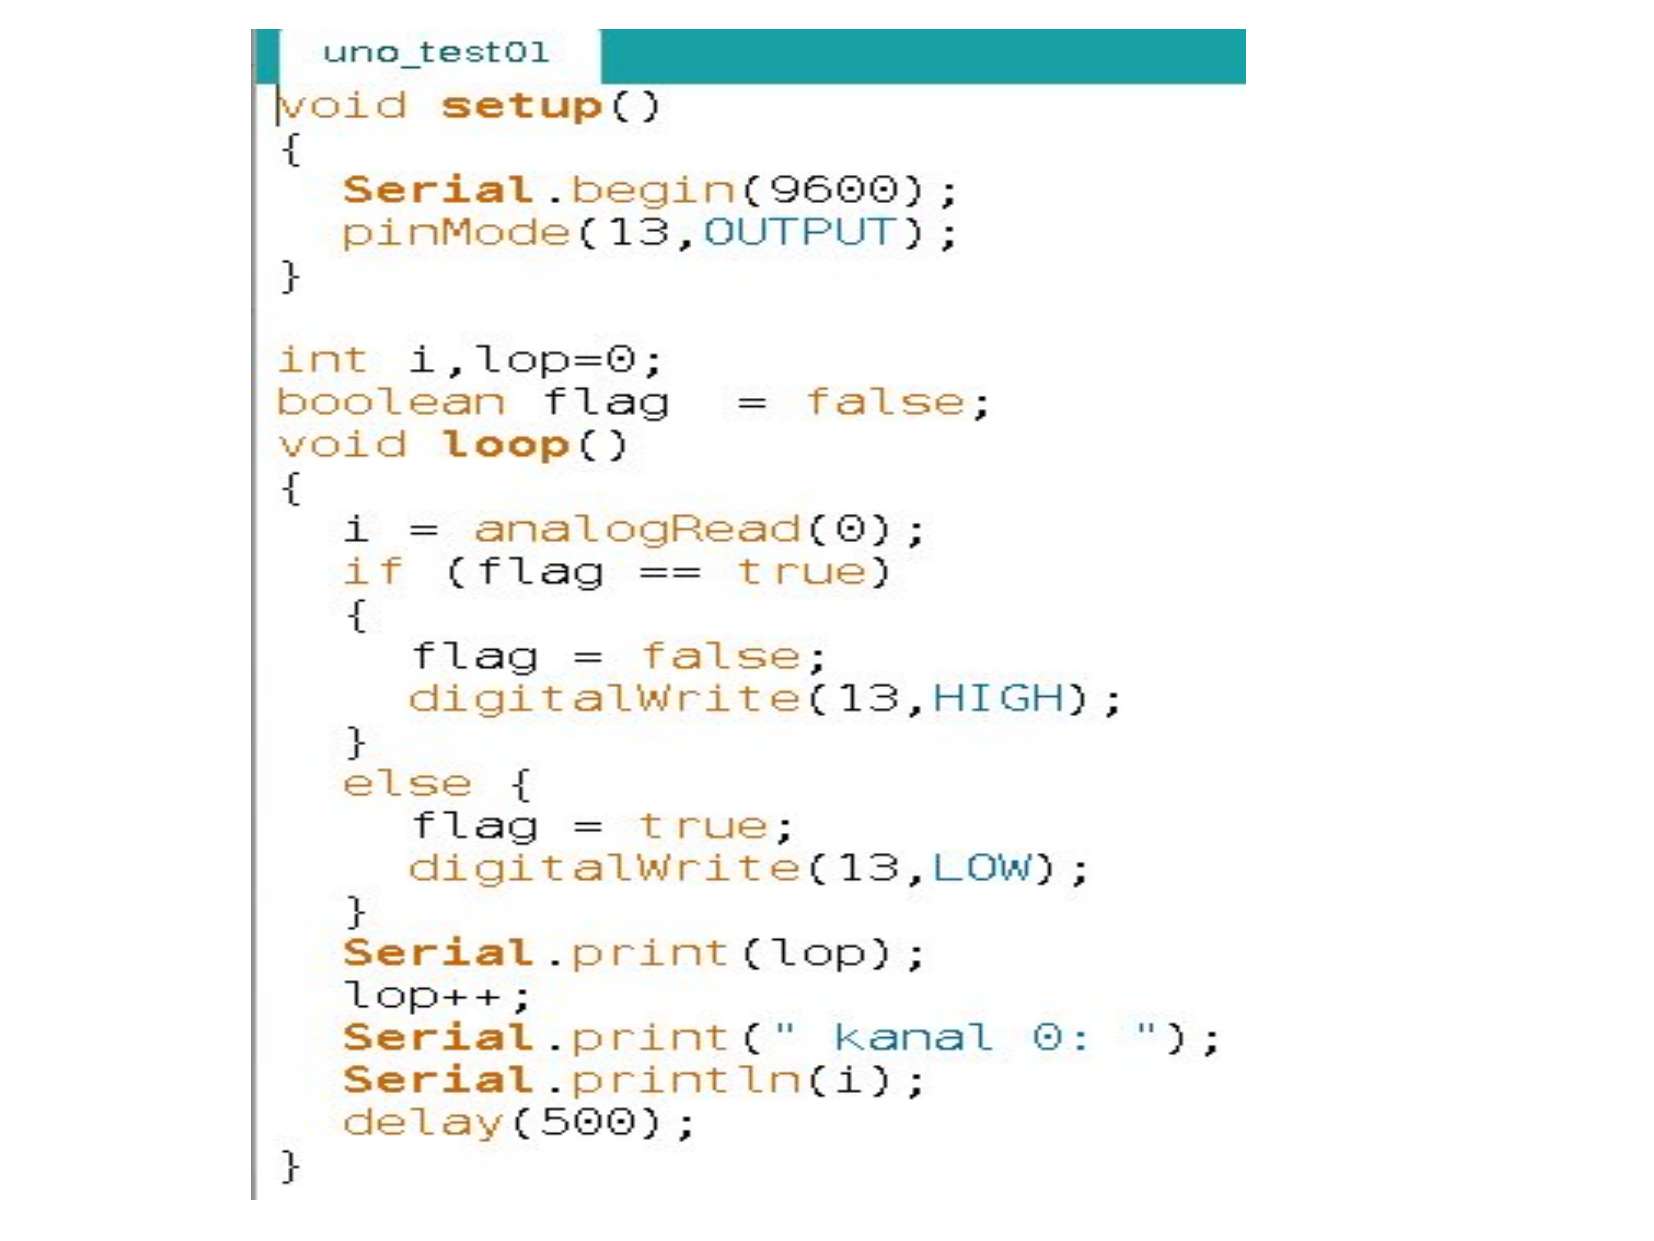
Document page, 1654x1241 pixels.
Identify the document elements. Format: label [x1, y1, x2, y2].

picture [251, 29, 1246, 1201]
